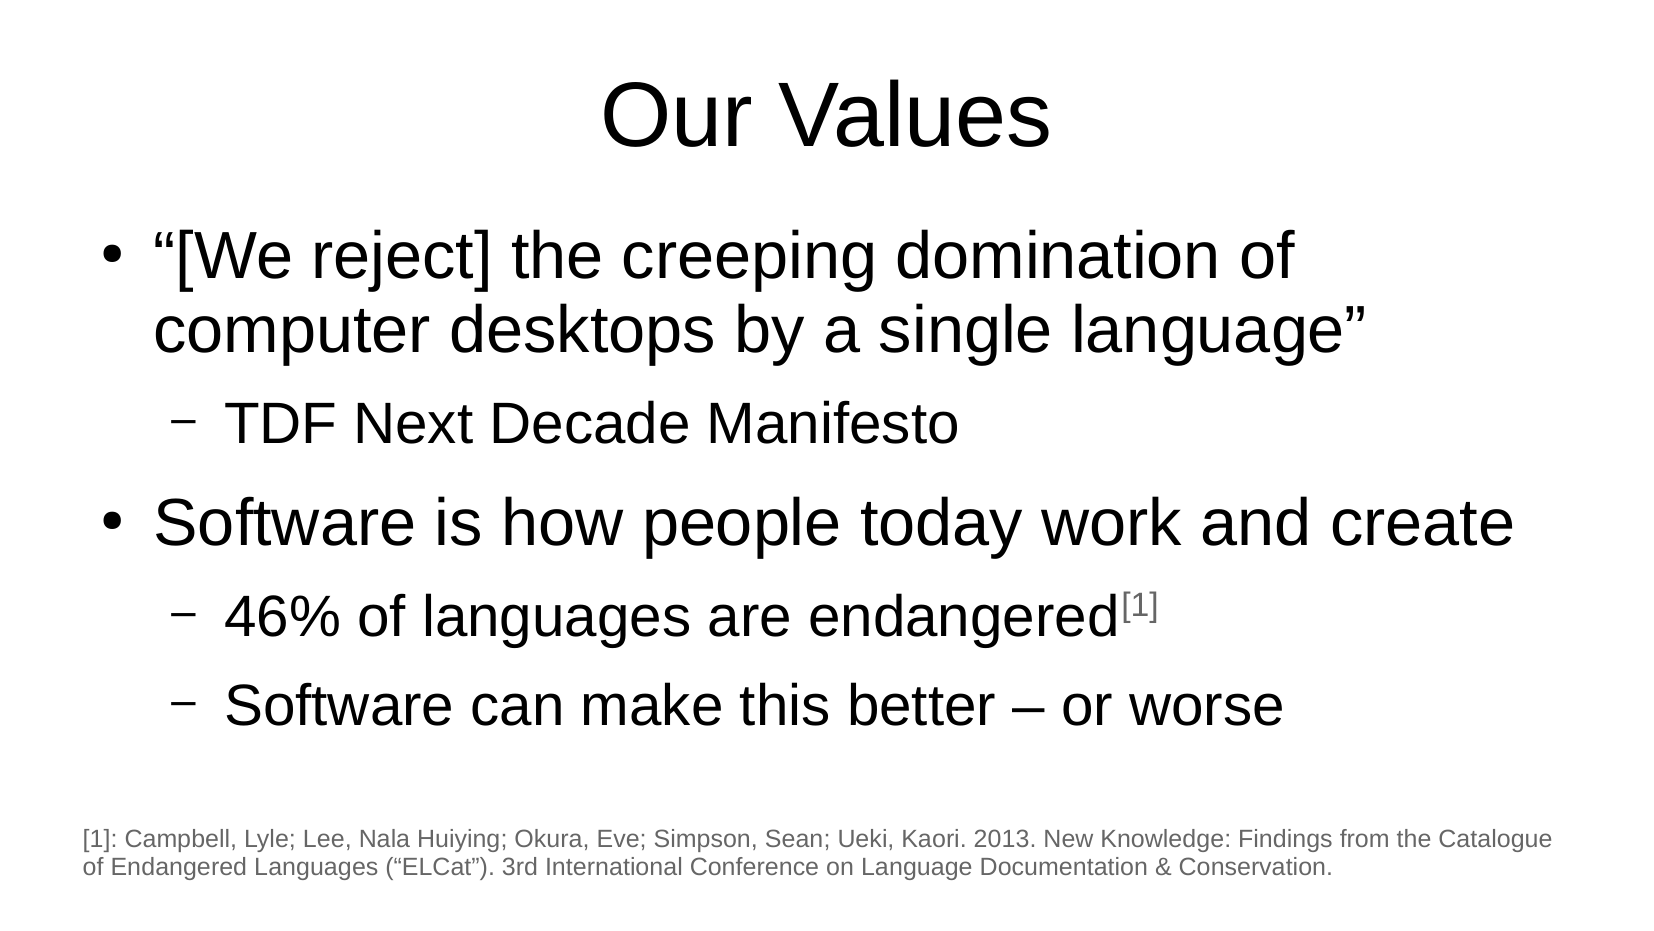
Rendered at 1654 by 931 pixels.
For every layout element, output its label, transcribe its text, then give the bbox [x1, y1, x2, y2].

list “[We reject] the creeping domination of computer desktops by a single language” TDF Next Decade Manifesto Software is how people today work and create 46% of languages are endangered[1] Software can make this better – or worse [1]: Campbell, Lyle; Lee, Nala Huiying; Okura, Eve; Simpson, Sean; Ueki, Kaori. 2013. New Knowledge: Findings from the Catalogue of Endangered Languages (“ELCat”). 3rd International Conference on Language Documentation & Conservation. [82, 217, 1571, 901]
title Our Values [82, 37, 1571, 193]
